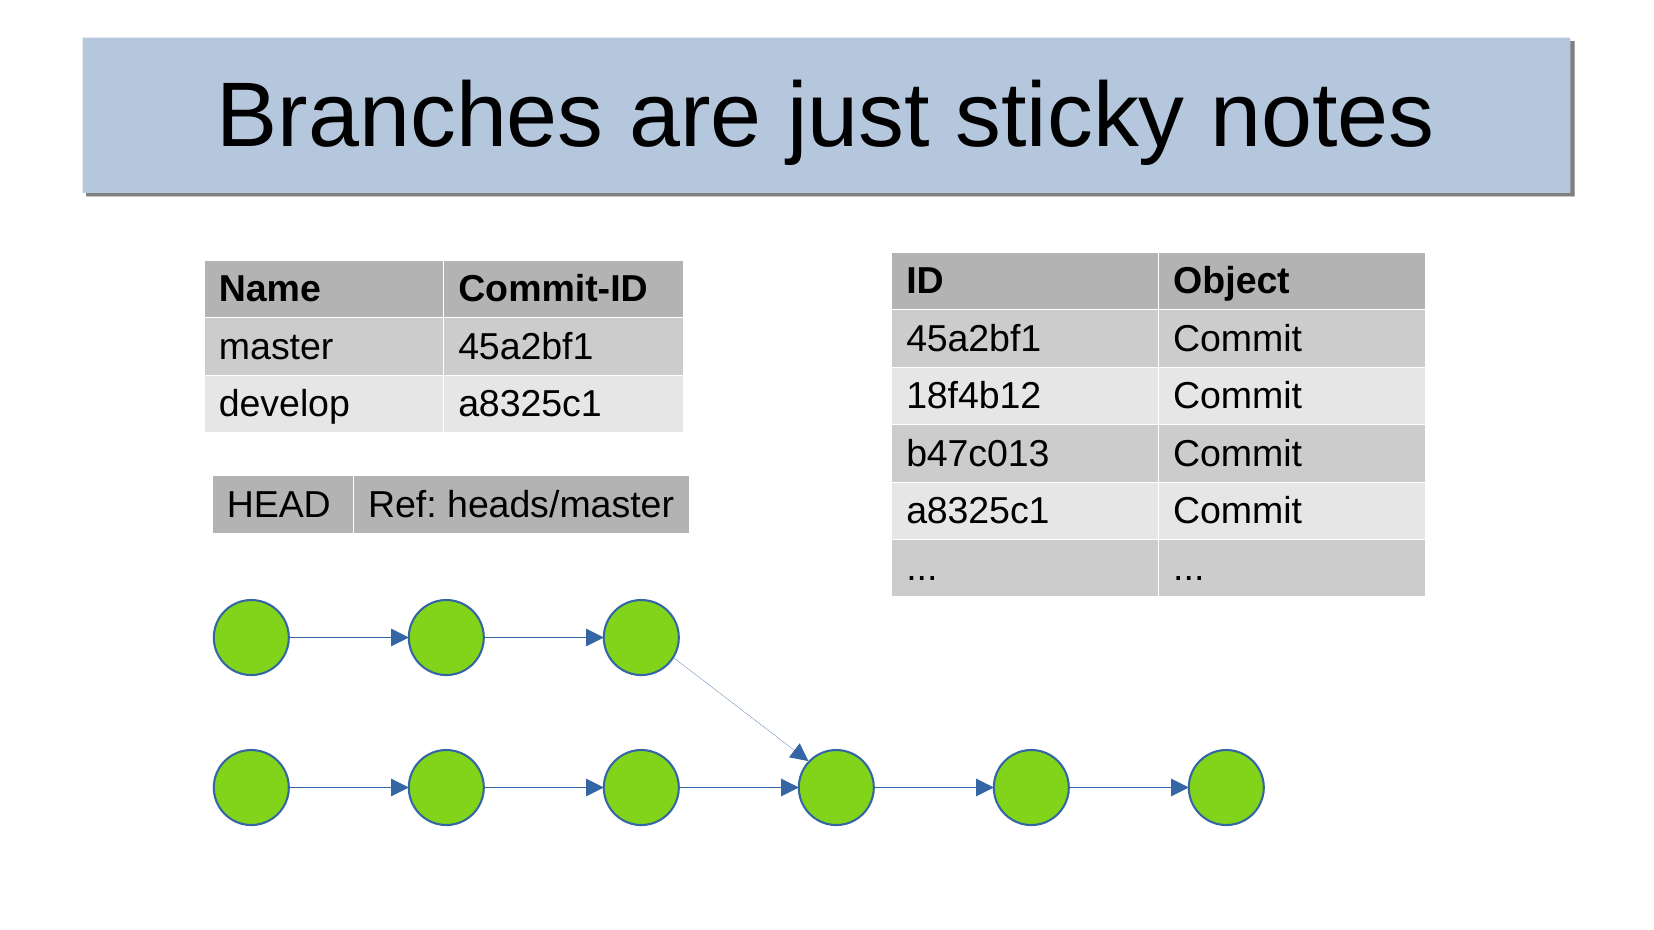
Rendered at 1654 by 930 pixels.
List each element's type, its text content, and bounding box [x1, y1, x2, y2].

table_header Name [205, 261, 443, 317]
table_cell Commit [1159, 483, 1425, 539]
text_box [603, 750, 679, 826]
text_box [408, 600, 484, 676]
table_cell ... [892, 540, 1158, 596]
table_cell ... [1159, 540, 1425, 596]
table_header ID [892, 253, 1158, 309]
table_cell master [205, 318, 443, 375]
title Branches are just sticky notes [82, 37, 1571, 193]
table_cell a8325c1 [892, 483, 1158, 539]
table_cell 18f4b12 [892, 368, 1158, 424]
text_box [603, 600, 679, 676]
table_header Ref: heads/master [354, 476, 689, 533]
text_box [1188, 750, 1264, 826]
table_header Commit-ID [444, 261, 683, 317]
text_box [408, 750, 484, 826]
text_box [213, 750, 289, 826]
table_cell Commit [1159, 425, 1425, 482]
text_box [993, 750, 1069, 826]
table_cell b47c013 [892, 425, 1158, 482]
table_cell 45a2bf1 [892, 310, 1158, 367]
table_header HEAD [213, 476, 353, 533]
text_box [213, 600, 289, 676]
table_header Object [1159, 253, 1425, 309]
table_cell 45a2bf1 [444, 318, 683, 375]
table_cell a8325c1 [444, 376, 683, 432]
text_box [798, 750, 874, 826]
table_cell Commit [1159, 368, 1425, 424]
table_cell Commit [1159, 310, 1425, 367]
table_cell develop [205, 376, 443, 432]
